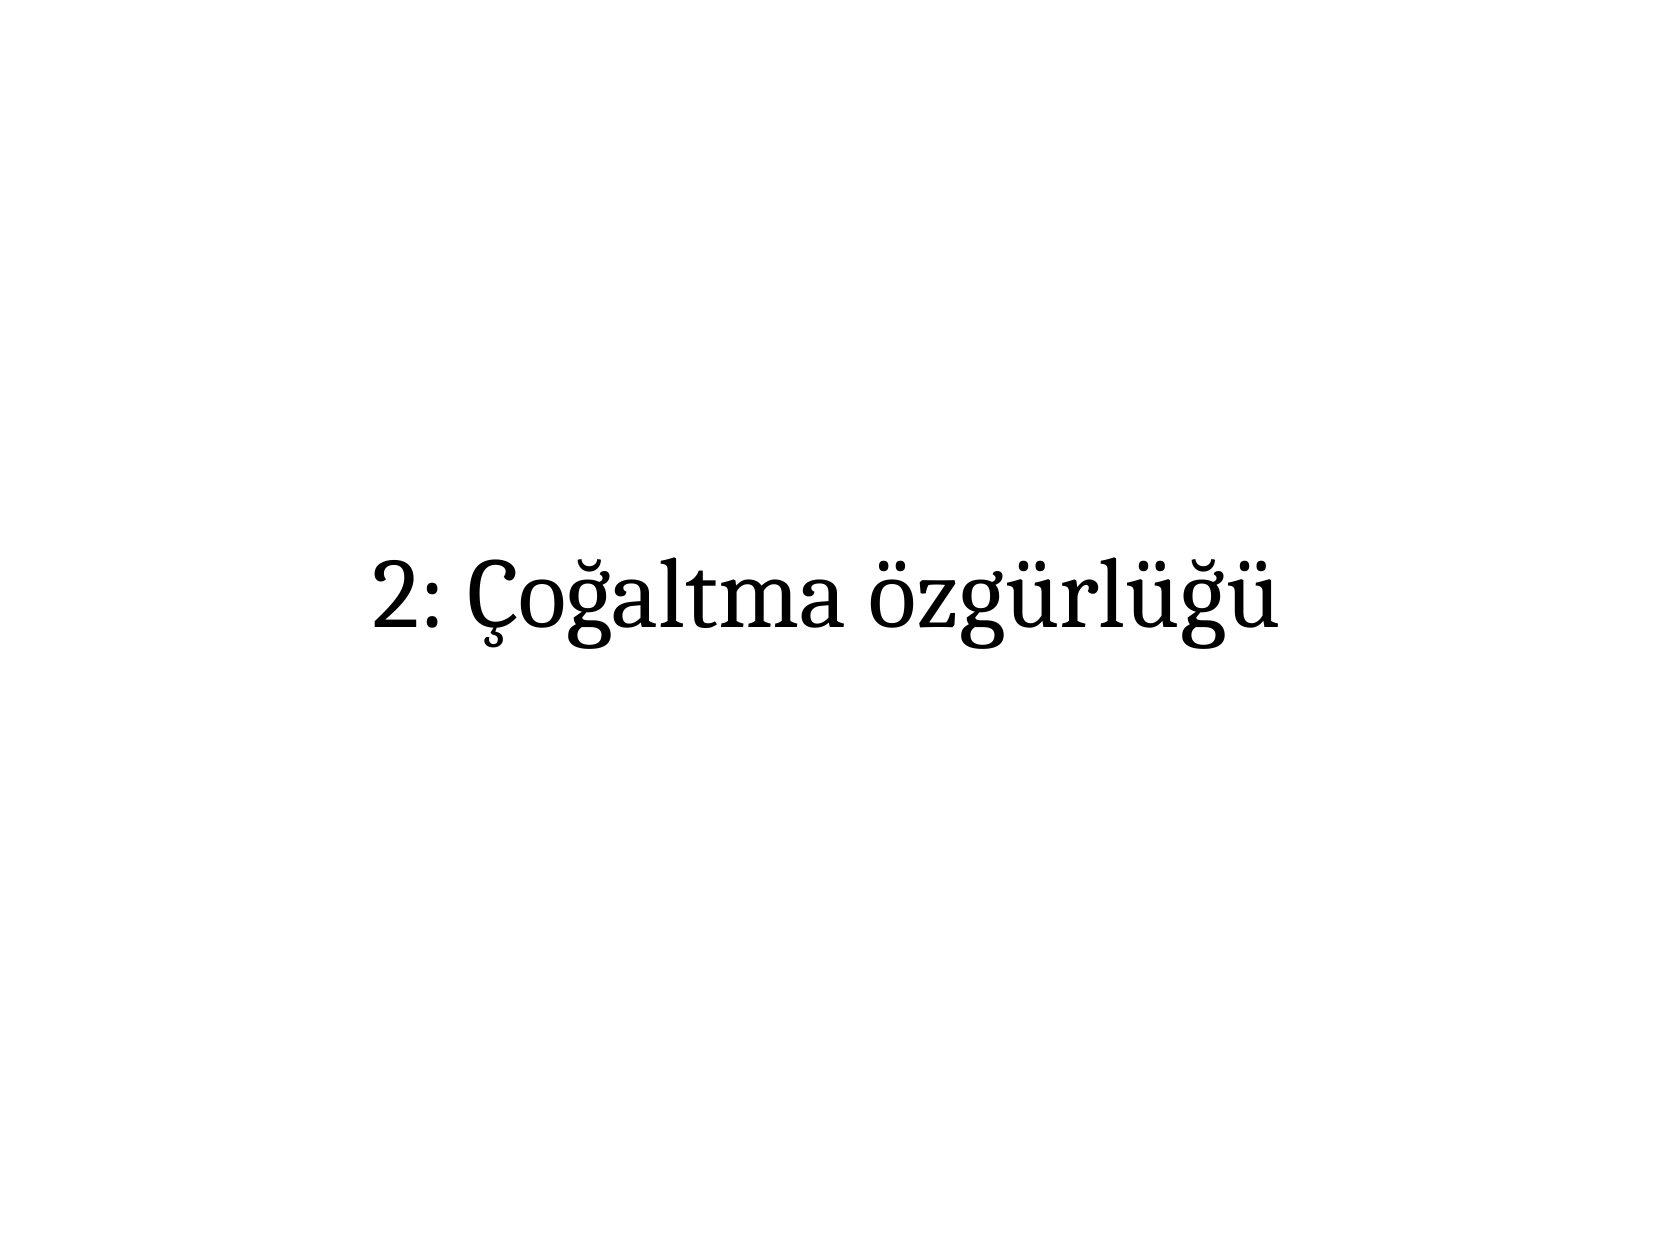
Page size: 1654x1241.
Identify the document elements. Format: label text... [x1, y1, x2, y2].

title 2: Çoğaltma özgürlüğü [82, 281, 1571, 908]
